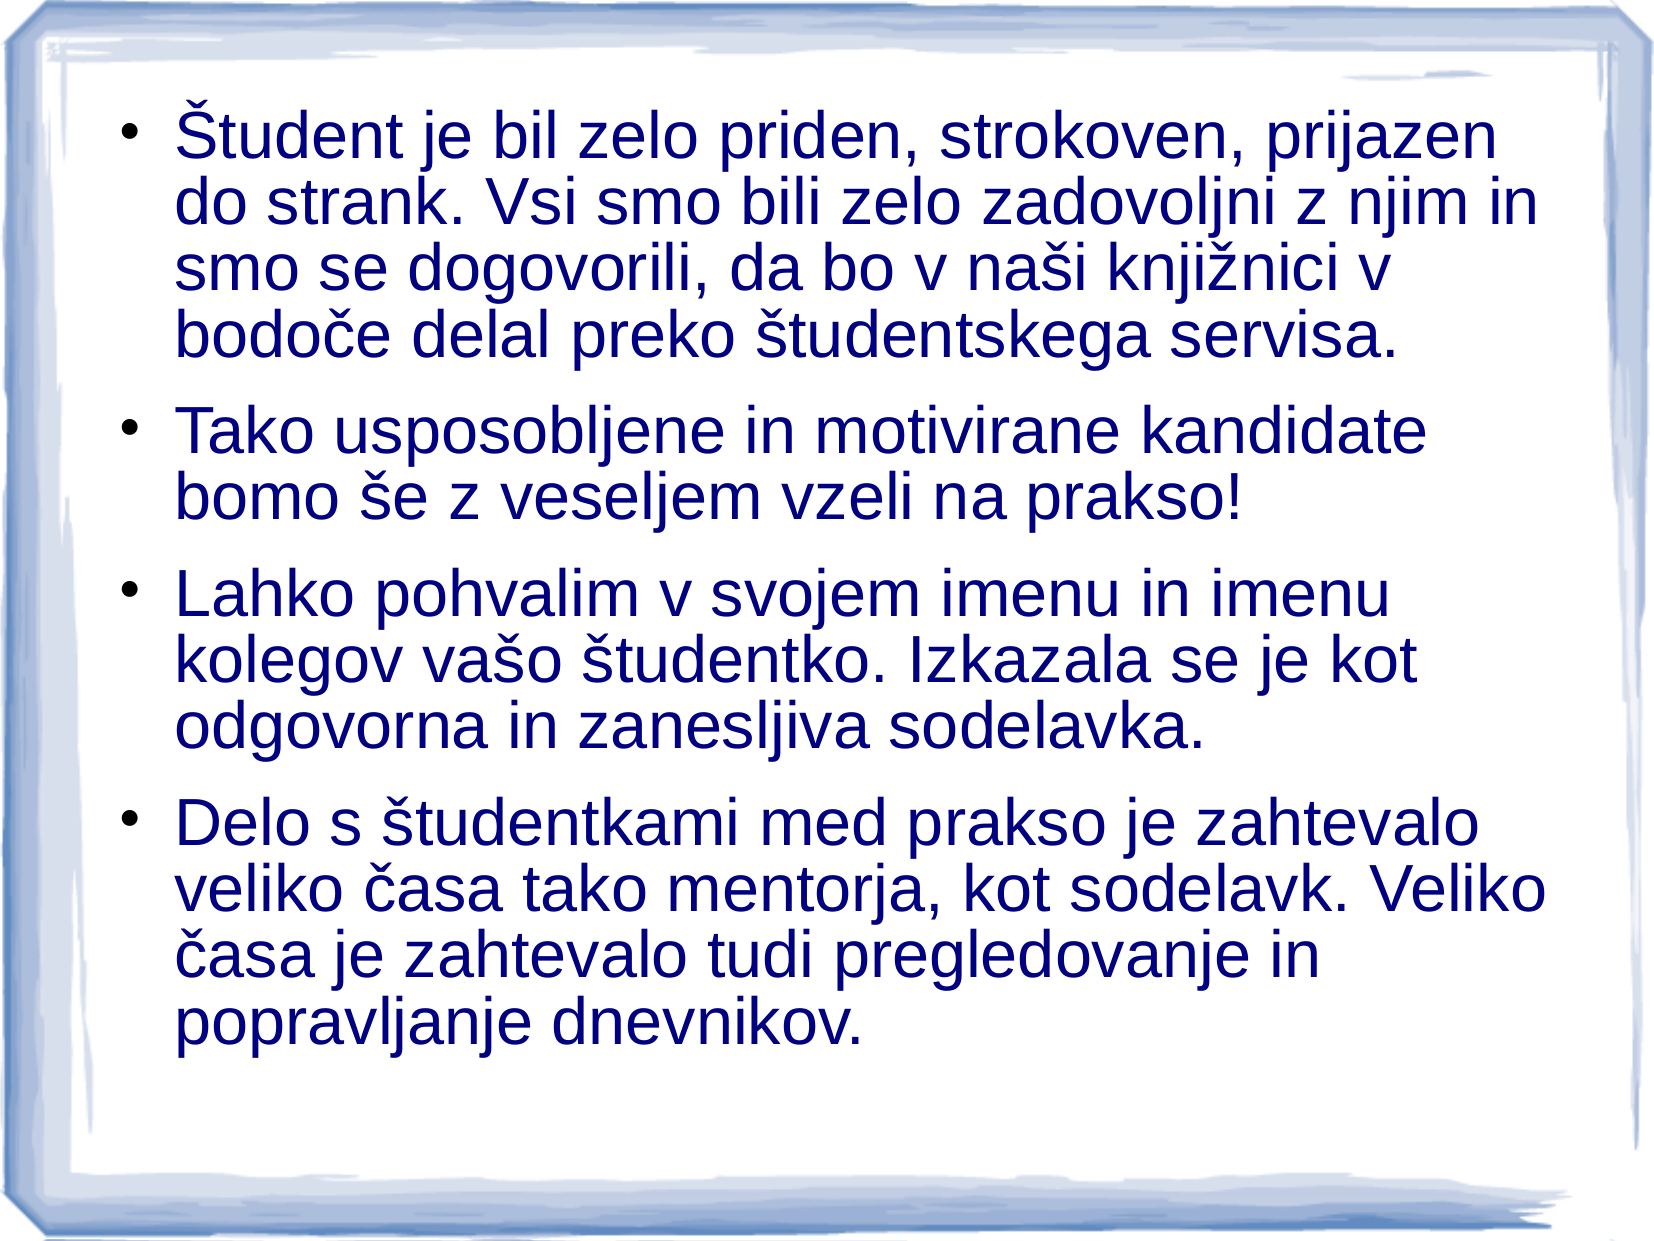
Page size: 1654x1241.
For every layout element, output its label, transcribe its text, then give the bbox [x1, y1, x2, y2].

picture [0, 0, 1654, 1241]
list Študent je bil zelo priden, strokoven, prijazen do strank. Vsi smo bili zelo zadovoljni z njim in smo se dogovorili, da bo v naši knjižnici v bodoče delal preko študentskega servisa. Tako usposobljene in motivirane kandidate bomo še z veseljem vzeli na prakso! Lahko pohvalim v svojem imenu in imenu kolegov vašo študentko. Izkazala se je kot odgovorna in zanesljiva sodelavka. Delo s študentkami med prakso je zahtevalo veliko časa tako mentorja, kot sodelavk. Veliko časa je zahtevalo tudi pregledovanje in popravljanje dnevnikov. [118, 100, 1571, 1152]
